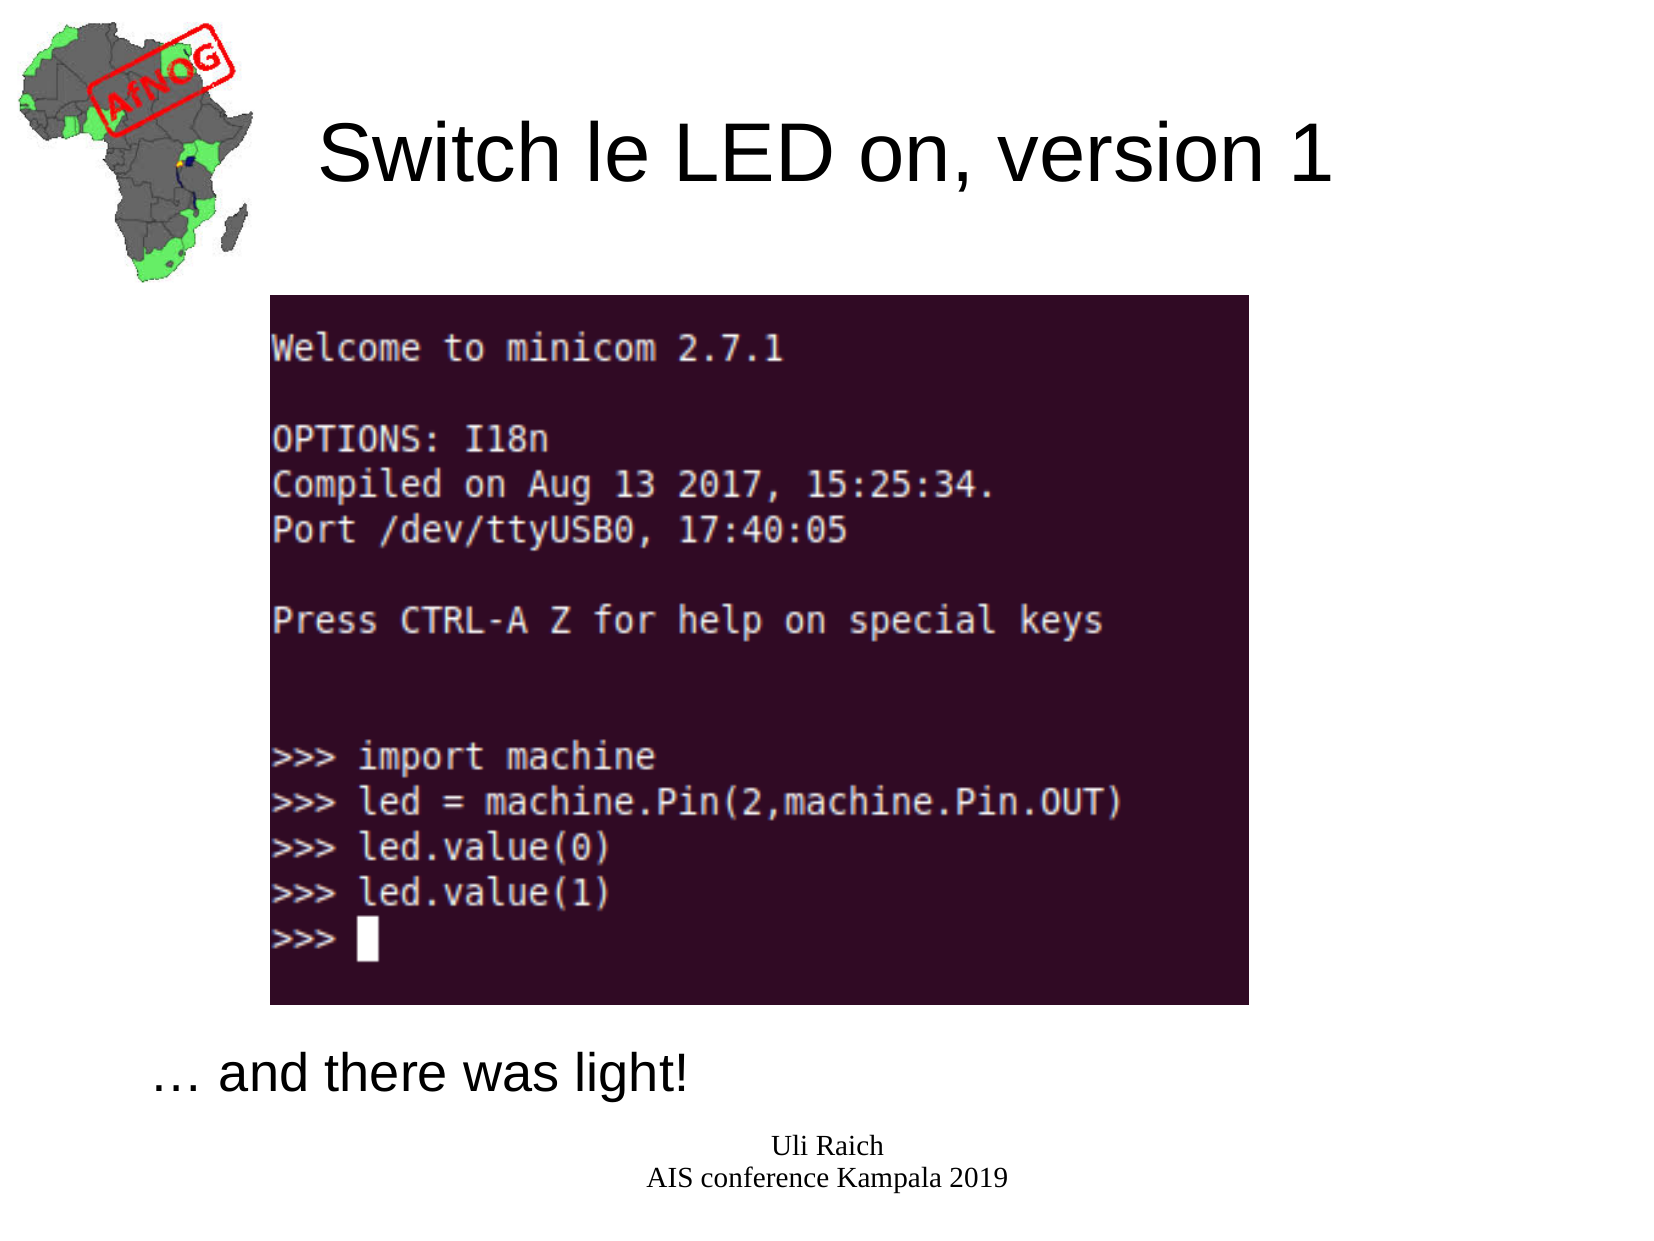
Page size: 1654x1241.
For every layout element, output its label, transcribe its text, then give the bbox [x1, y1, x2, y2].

title Switch le LED on, version 1 [82, 49, 1571, 257]
picture [270, 295, 1249, 1006]
text_box … and there was light! [135, 1035, 705, 1111]
picture [9, 0, 259, 291]
